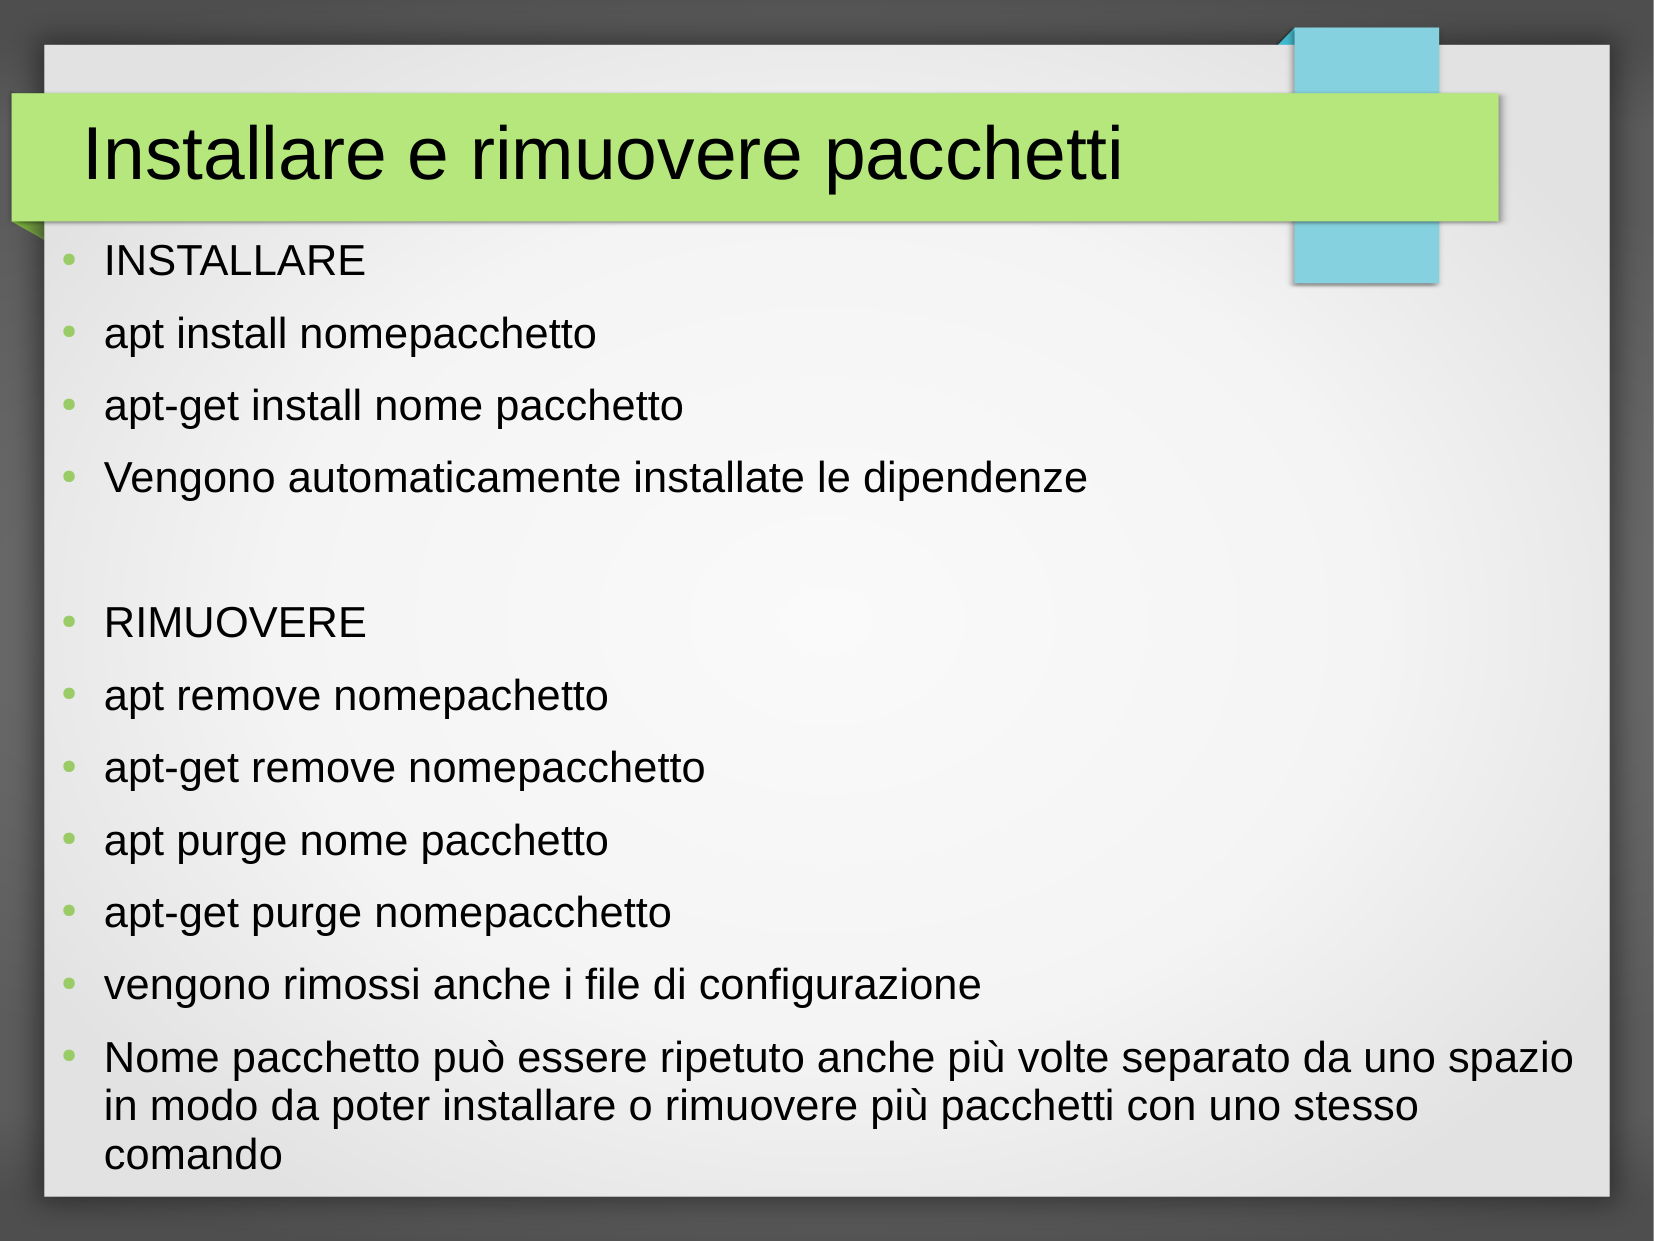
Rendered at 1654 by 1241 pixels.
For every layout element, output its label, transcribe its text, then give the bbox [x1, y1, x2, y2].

picture [0, 0, 1654, 1241]
list INSTALLARE apt install nomepacchetto apt-get install nome pacchetto Vengono automaticamente installate le dipendenze RIMUOVERE apt remove nomepachetto apt-get remove nomepacchetto apt purge nome pacchetto apt-get purge nomepacchetto vengono rimossi anche i file di configurazione Nome pacchetto può essere ripetuto anche più volte separato da uno spazio in modo da poter installare o rimuovere più pacchetti con uno stesso comando [47, 236, 1583, 1182]
title Installare e rimuovere pacchetti [82, 94, 1264, 213]
